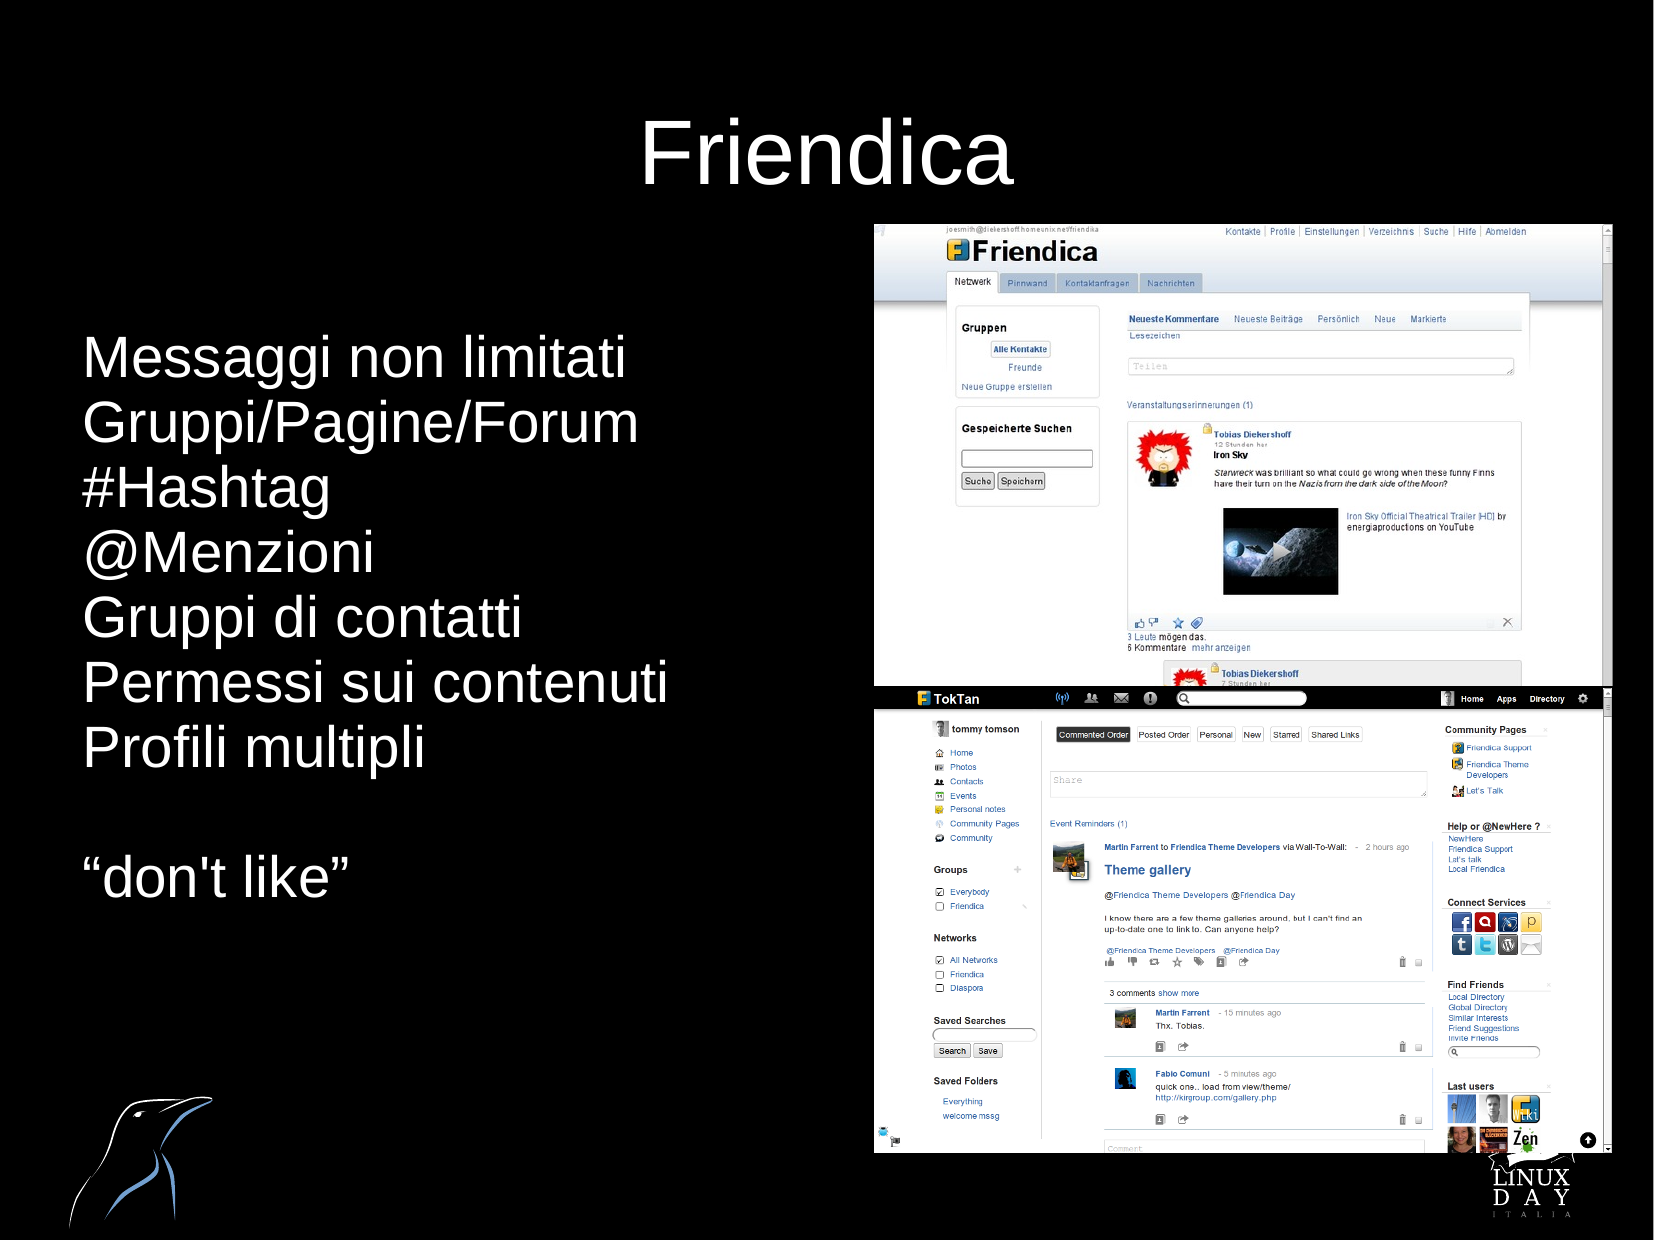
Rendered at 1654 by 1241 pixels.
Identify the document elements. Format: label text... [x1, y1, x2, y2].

title Friendica [82, 49, 1571, 257]
picture [874, 688, 1612, 1153]
subtitle Messaggi non limitati Gruppi/Pagine/Forum #Hashtag @Menzioni Gruppi di contatti Permessi sui contenuti Profili multipli “don't like” [82, 289, 1571, 1010]
picture [874, 224, 1613, 686]
